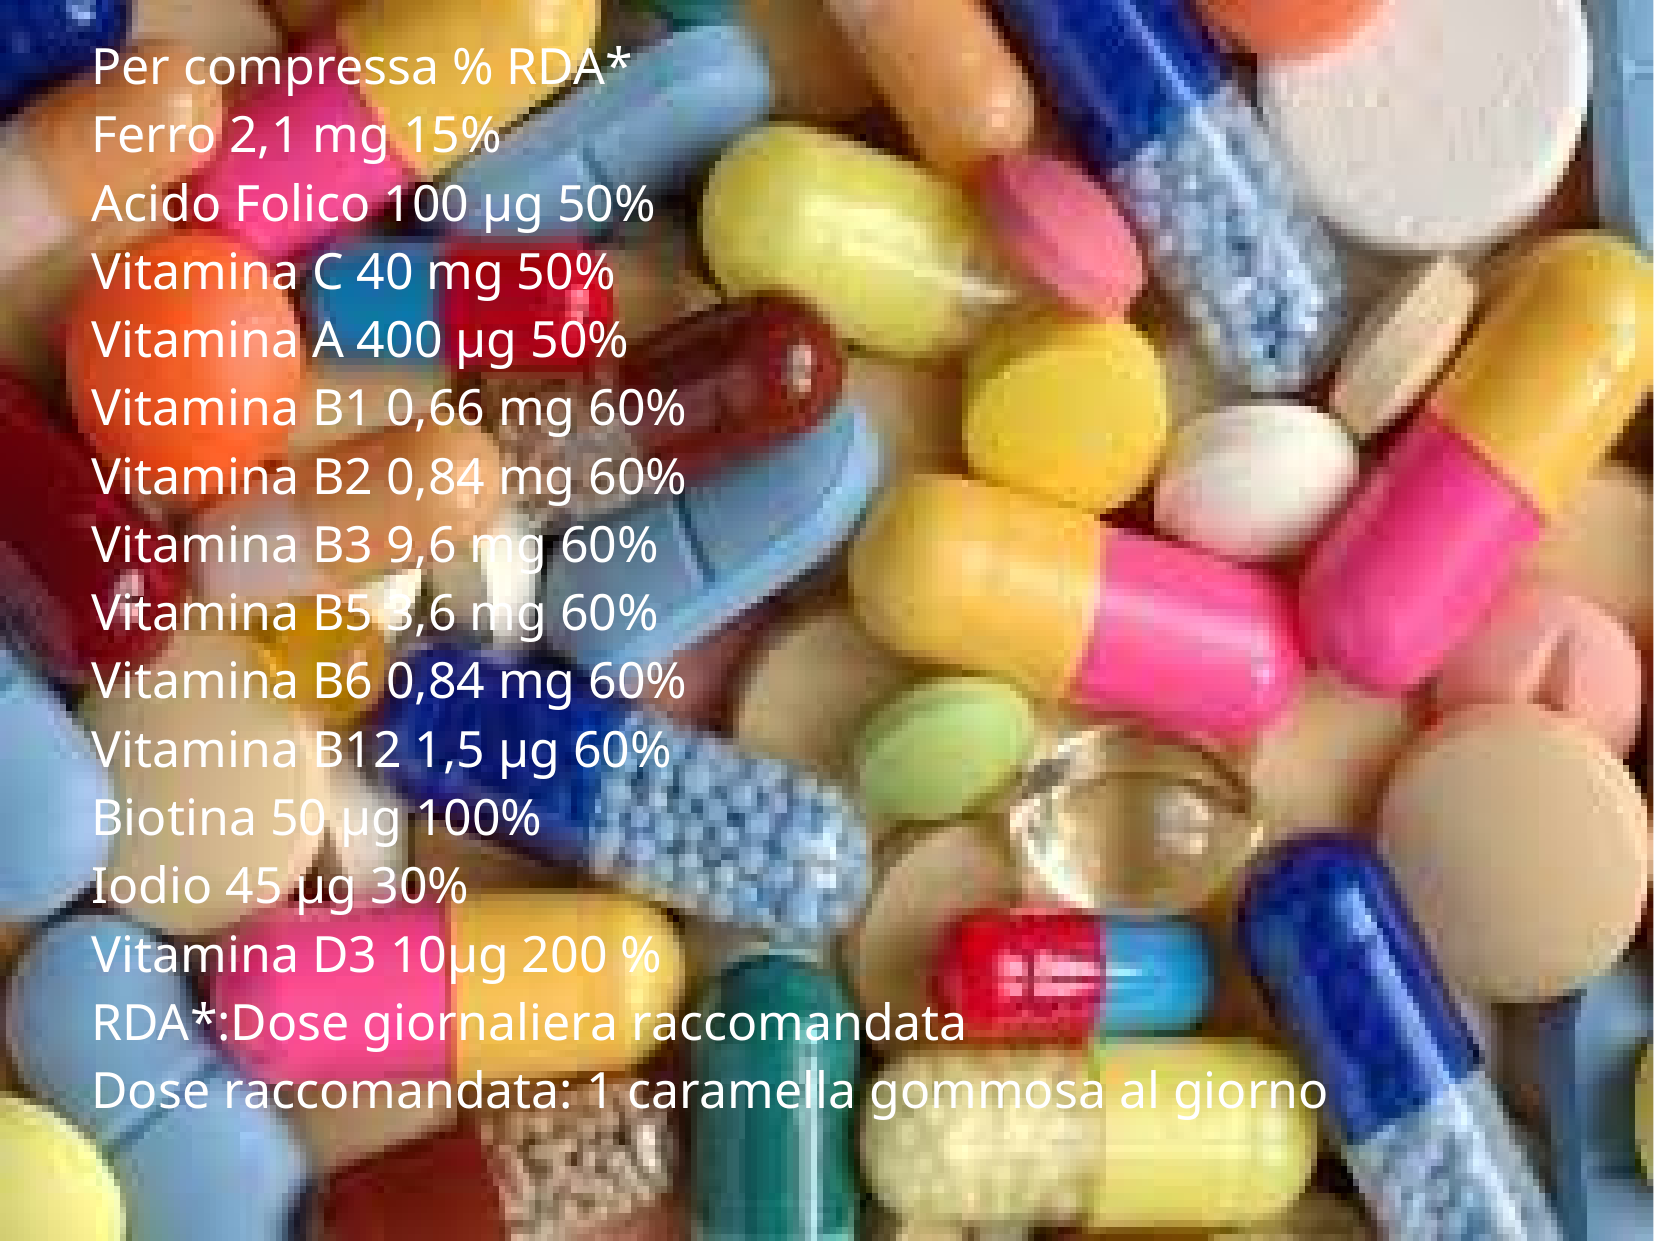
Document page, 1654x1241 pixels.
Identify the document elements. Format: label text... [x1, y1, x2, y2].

picture [0, 0, 1654, 1241]
text_box Per compressa % RDA* Ferro 2,1 mg 15% Acido Folico 100 μg 50% Vitamina C 40 mg 50% Vitamina A 400 μg 50% Vitamina B1 0,66 mg 60% Vitamina B2 0,84 mg 60% Vitamina B3 9,6 mg 60% Vitamina B5 3,6 mg 60% Vitamina B6 0,84 mg 60% Vitamina B12 1,5 μg 60% Biotina 50 μg 100% Iodio 45 μg 30% Vitamina D3 10μg 200 % RDA*:Dose giornaliera raccomandata Dose raccomandata: 1 caramella gommosa al giorno [76, 23, 1548, 1167]
